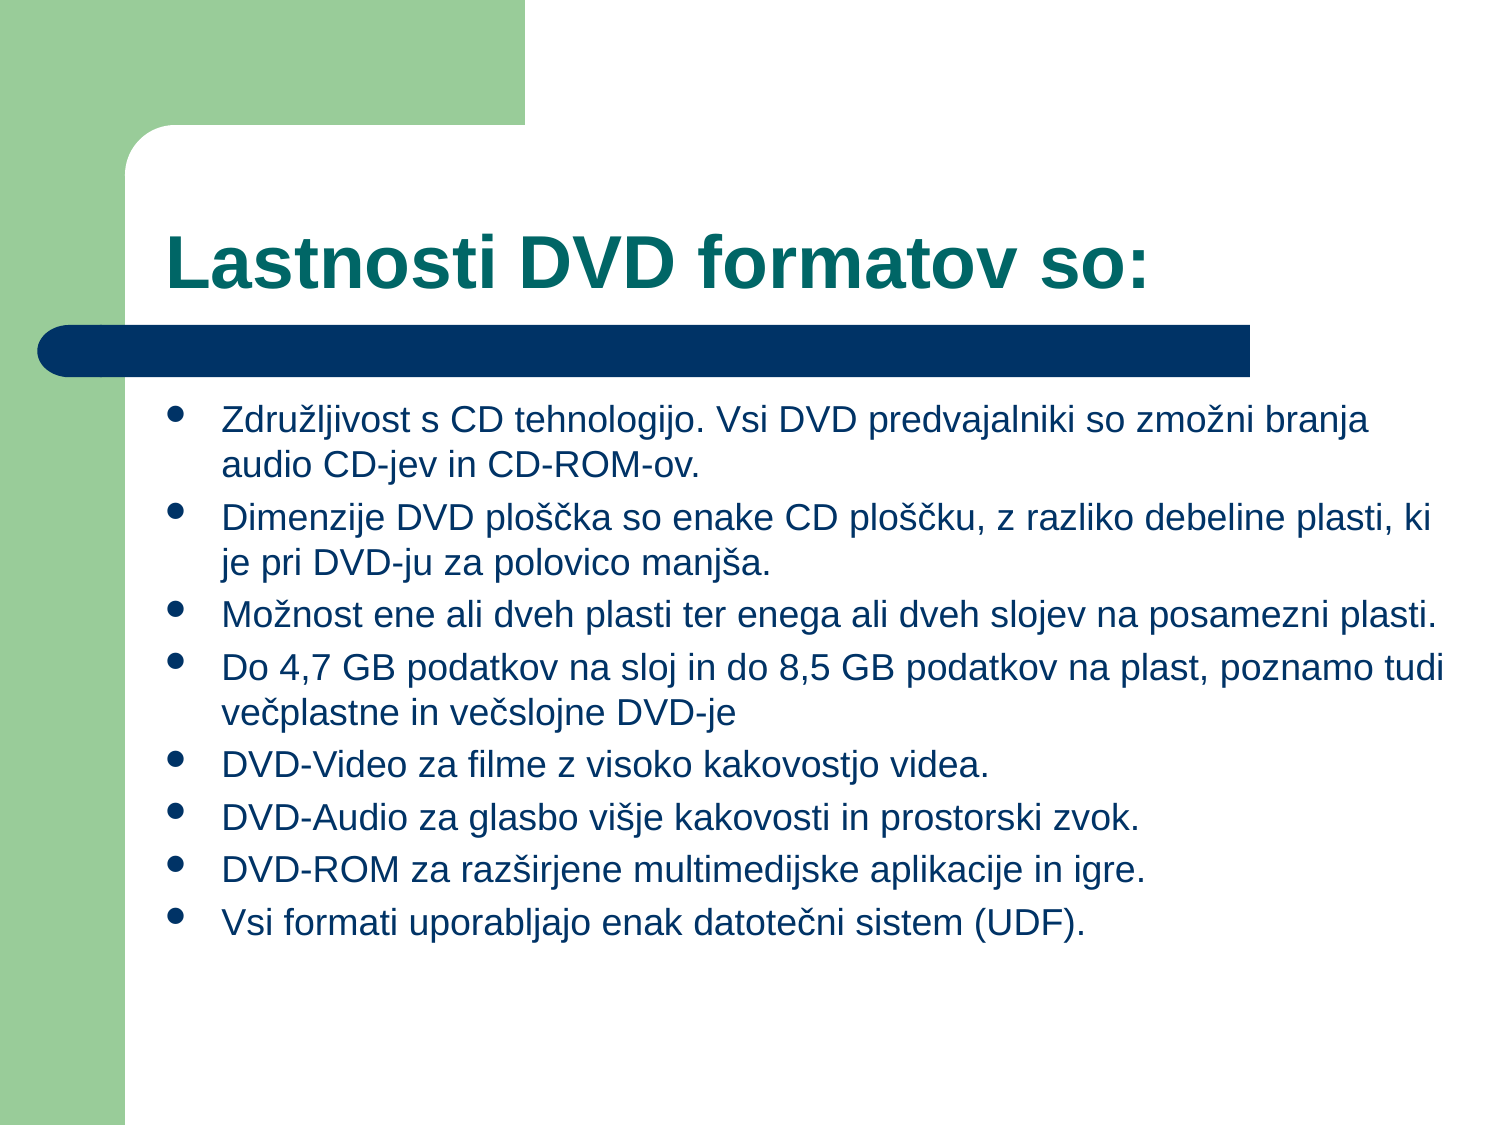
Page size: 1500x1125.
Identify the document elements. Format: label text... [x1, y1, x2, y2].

title Lastnosti DVD formatov so: [150, 125, 1463, 313]
list Združljivost s CD tehnologijo. Vsi DVD predvajalniki so zmožni branja audio CD-jev in CD-ROM-ov. Dimenzije DVD ploščka so enake CD ploščku, z razliko debeline plasti, ki je pri DVD-ju za polovico manjša. Možnost ene ali dveh plasti ter enega ali dveh slojev na posamezni plasti. Do 4,7 GB podatkov na sloj in do 8,5 GB podatkov na plast, poznamo tudi večplastne in večslojne DVD-je DVD-Video za filme z visoko kakovostjo videa. DVD-Audio za glasbo višje kakovosti in prostorski zvok. DVD-ROM za razširjene multimedijske aplikacije in igre. Vsi formati uporabljajo enak datotečni sistem (UDF). [150, 387, 1463, 1000]
